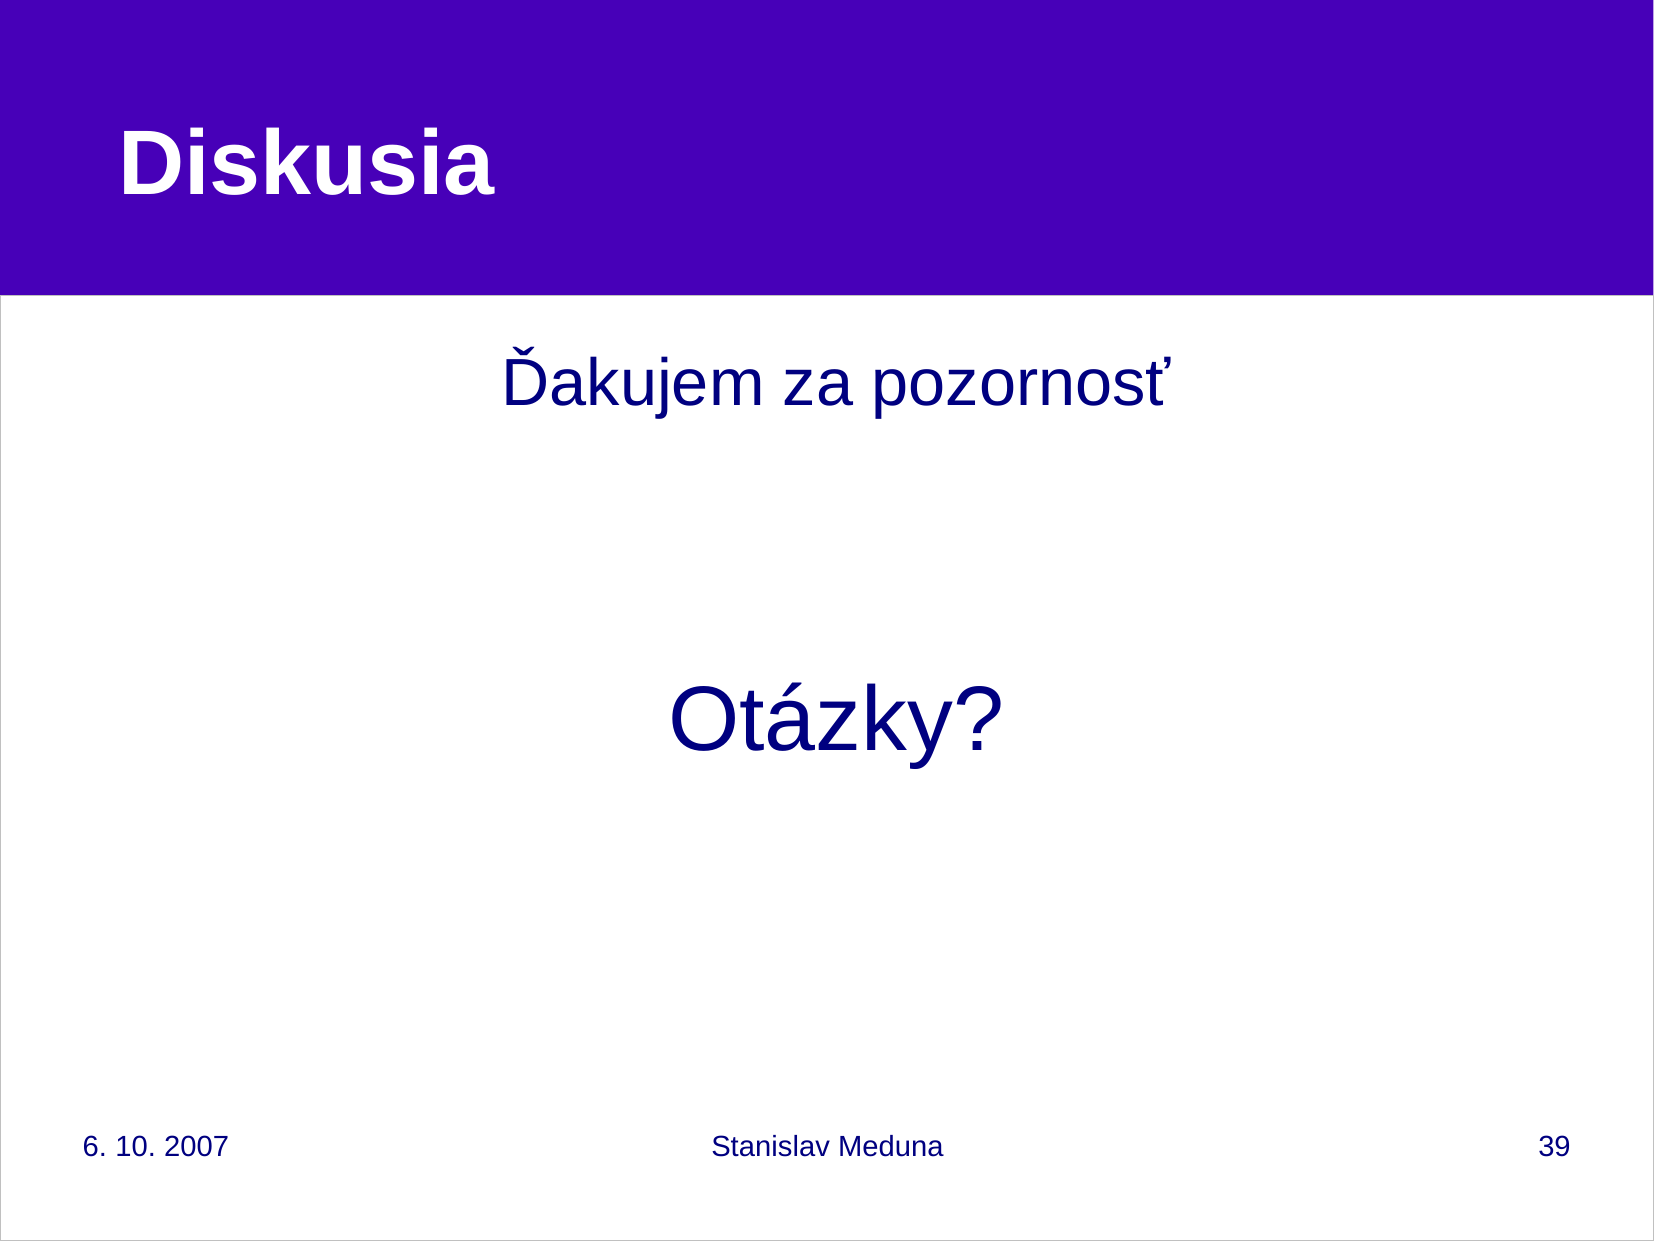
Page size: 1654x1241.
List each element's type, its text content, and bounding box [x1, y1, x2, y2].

list Ďakujem za pozornosť Otázky? [121, 344, 1534, 1112]
title Diskusia [118, 66, 1595, 259]
